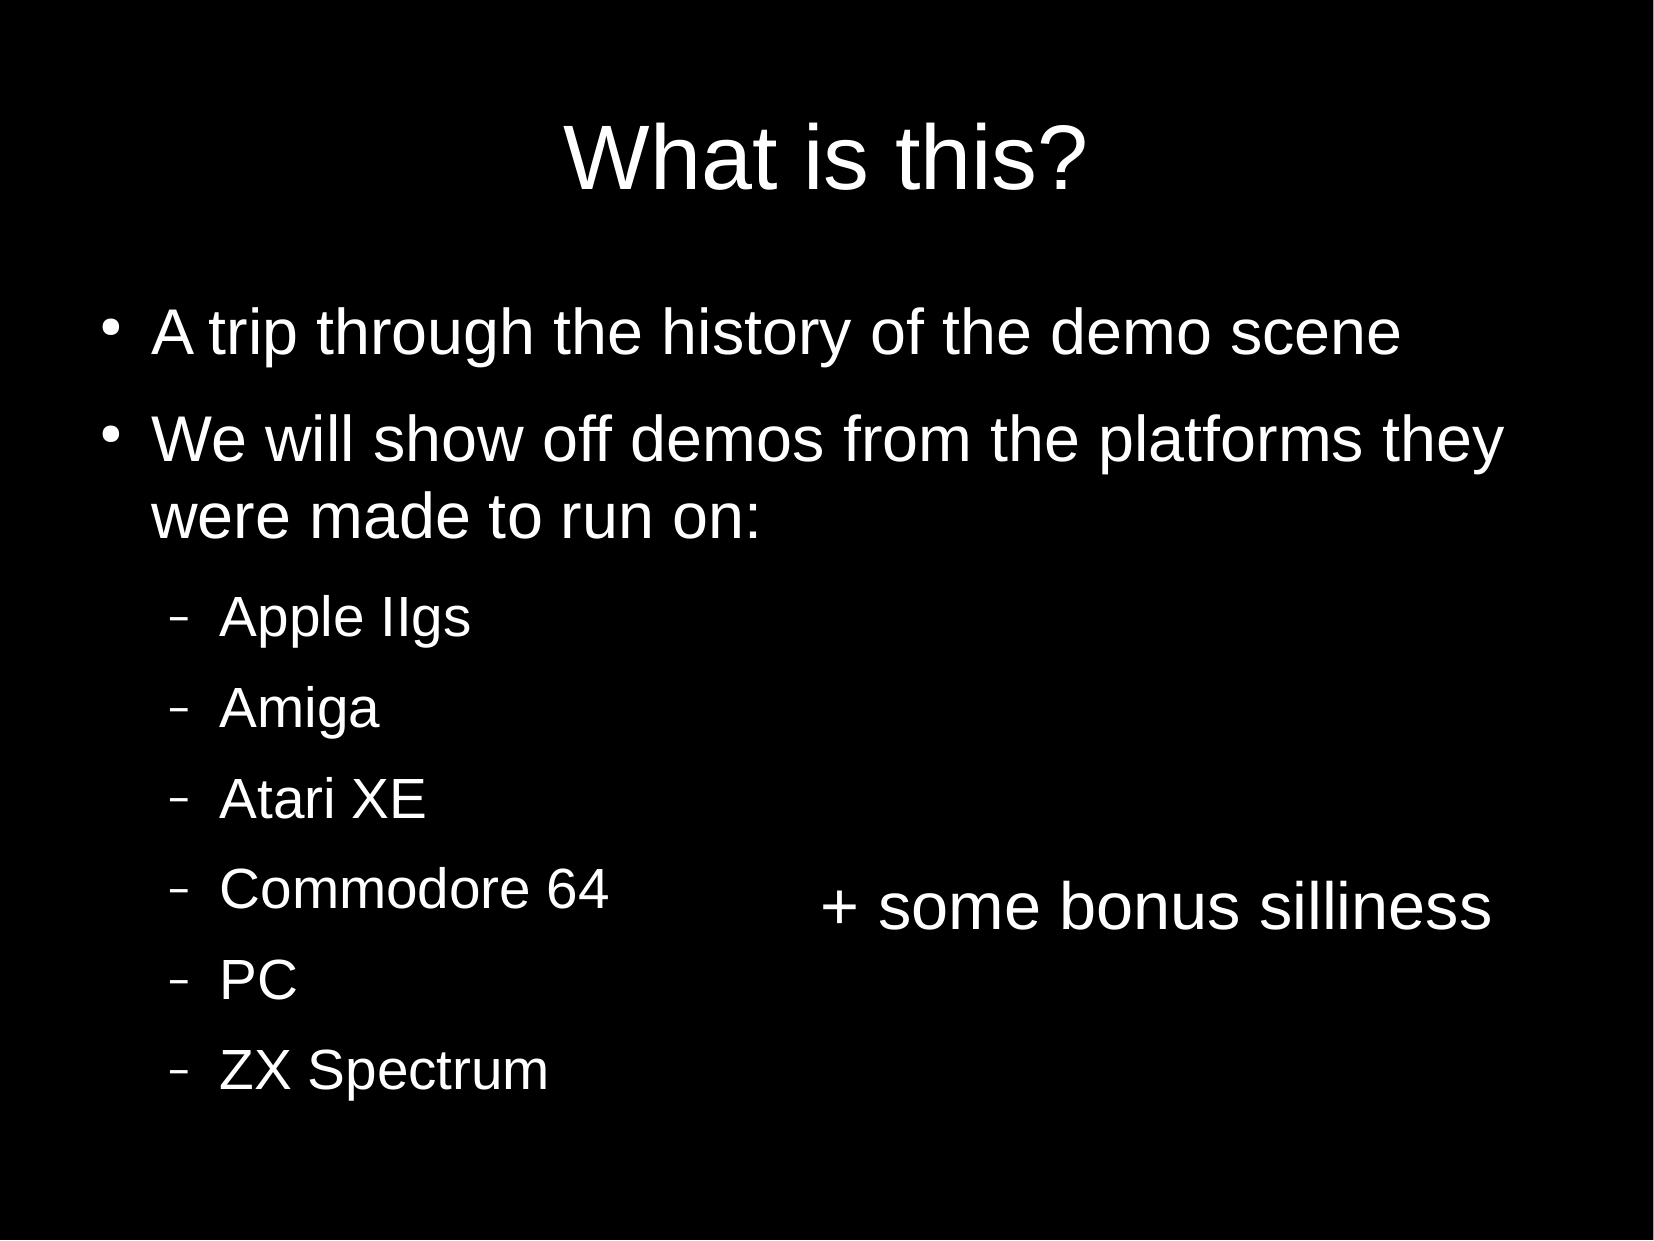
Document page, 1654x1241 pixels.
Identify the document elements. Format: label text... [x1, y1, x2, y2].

list A trip through the history of the demo scene We will show off demos from the platforms they were made to run on: Apple IIgs Amiga Atari XE Commodore 64 PC ZX Spectrum [82, 290, 1571, 1109]
title What is this? [82, 49, 1571, 257]
list + some bonus silliness [750, 862, 1538, 1006]
